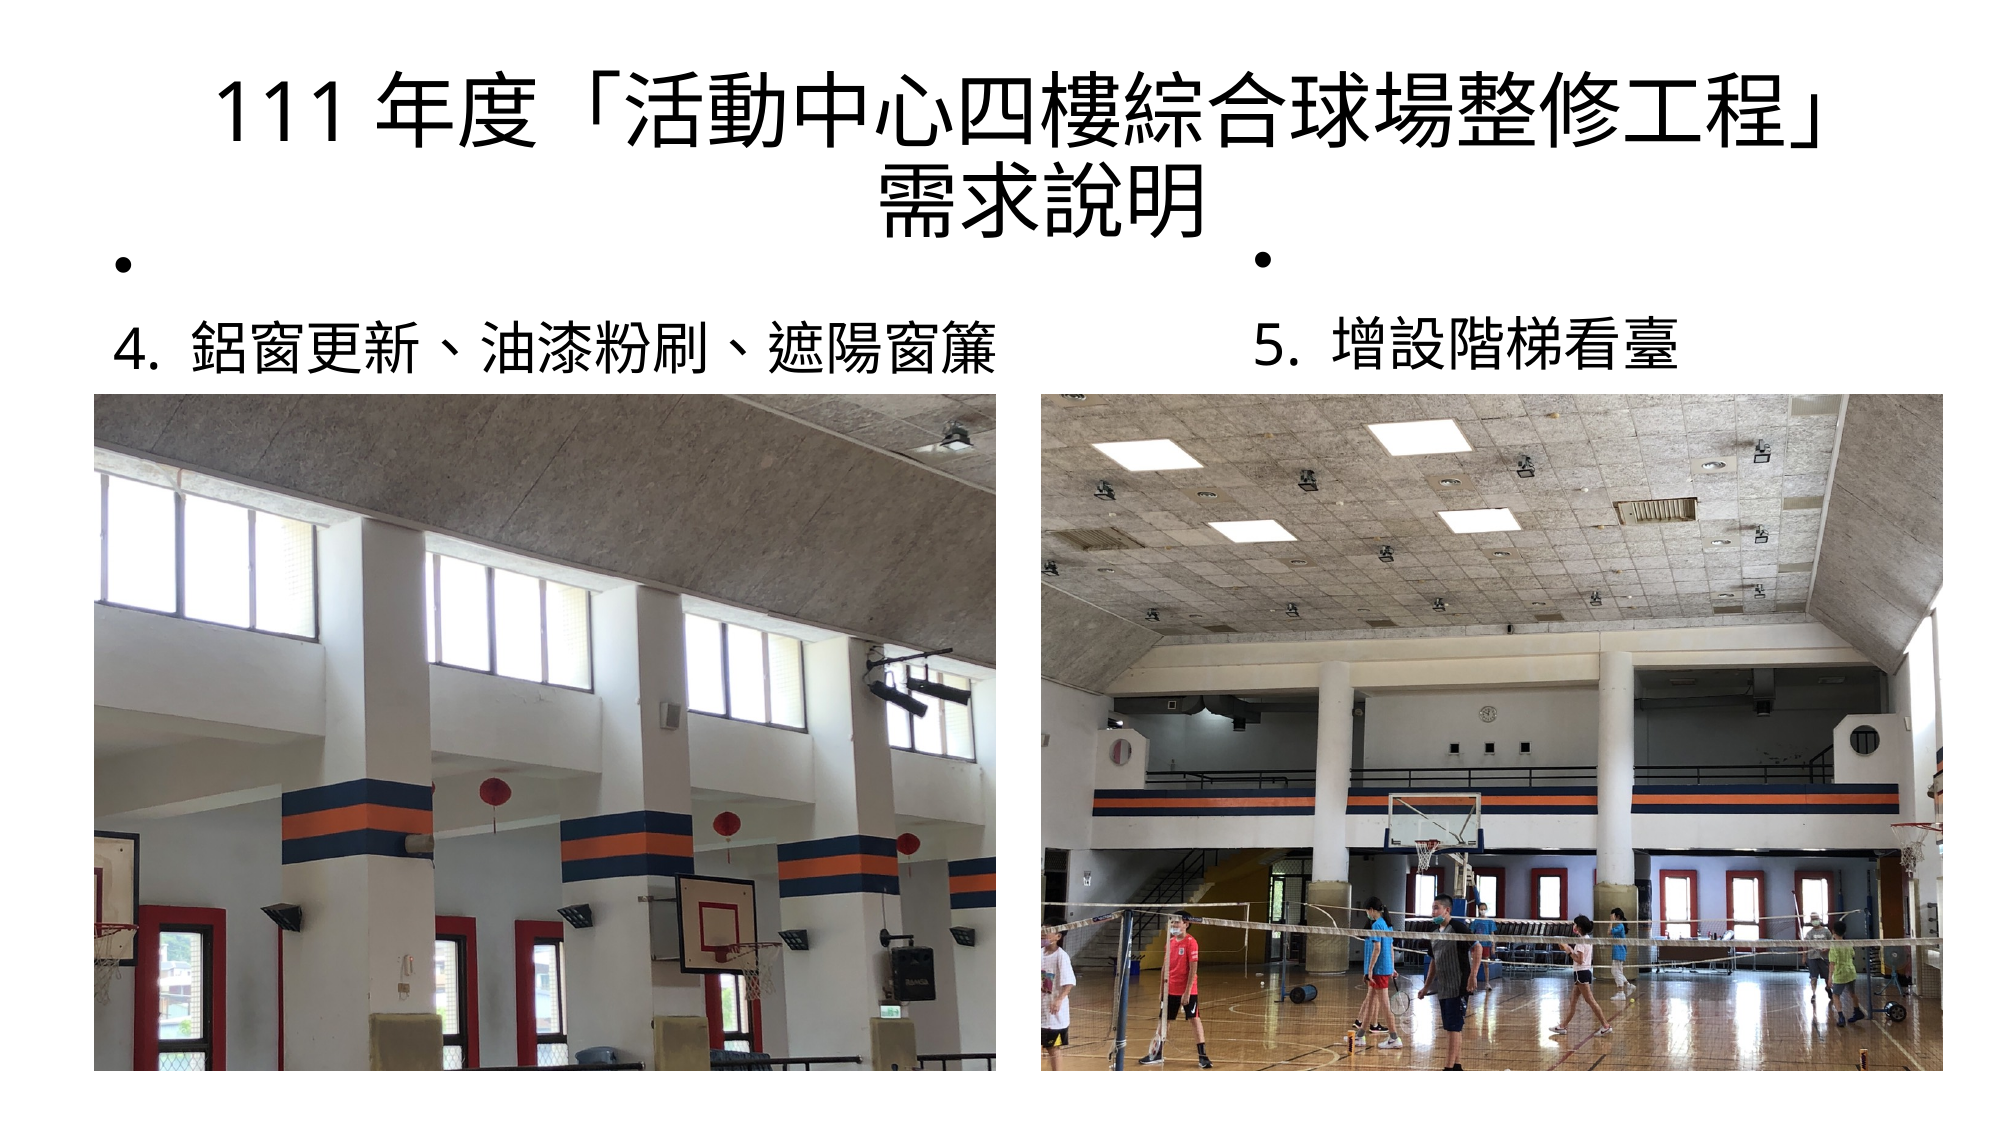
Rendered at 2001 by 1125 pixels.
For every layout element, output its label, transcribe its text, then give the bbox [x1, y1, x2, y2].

picture [1041, 394, 1943, 1071]
title 111年度「活動中心四樓綜合球場整修工程」 需求說明 [137, 59, 1946, 259]
picture [94, 394, 996, 1071]
text_box 5. 增設階梯看臺 [1237, 217, 1890, 394]
list 4. 鋁窗更新、油漆粉刷、遮陽窗簾 [98, 222, 1019, 394]
